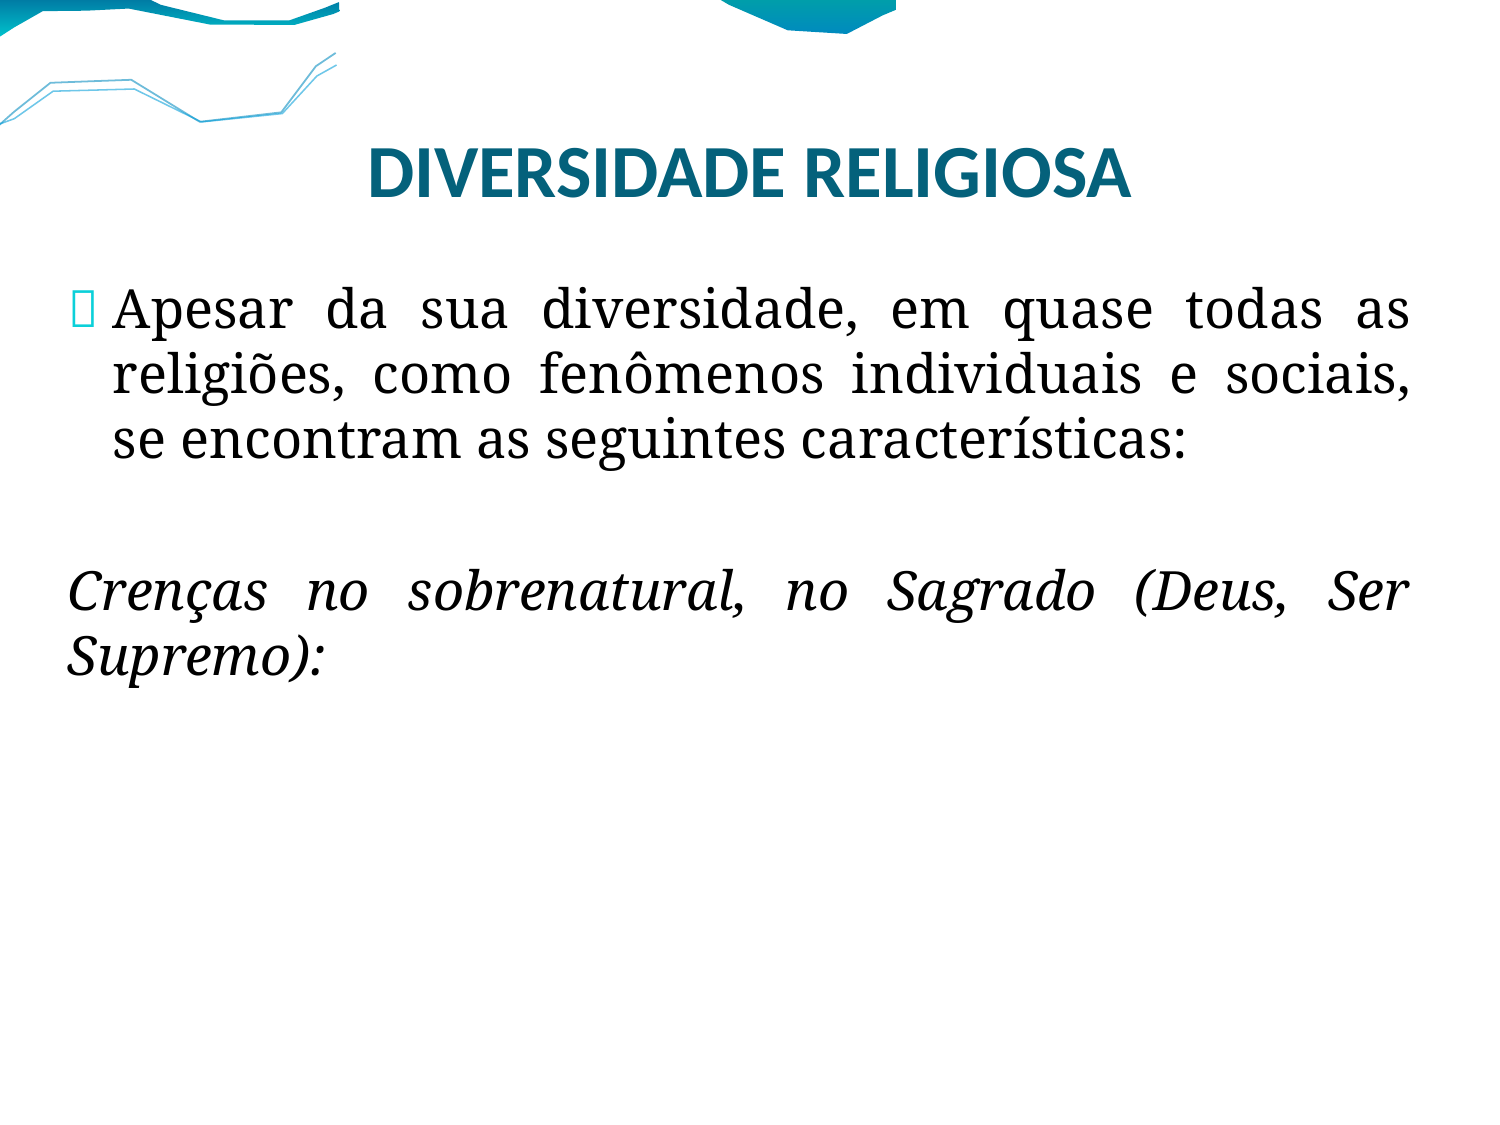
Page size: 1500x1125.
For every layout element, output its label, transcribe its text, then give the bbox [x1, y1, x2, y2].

list Apesar da sua diversidade, em quase todas as religiões, como fenômenos individuais e sociais, se encontram as seguintes características: Crenças no sobrenatural, no Sagrado (Deus, Ser Supremo): [53, 267, 1427, 988]
title DIVERSIDADE RELIGIOSA [75, 115, 1425, 209]
